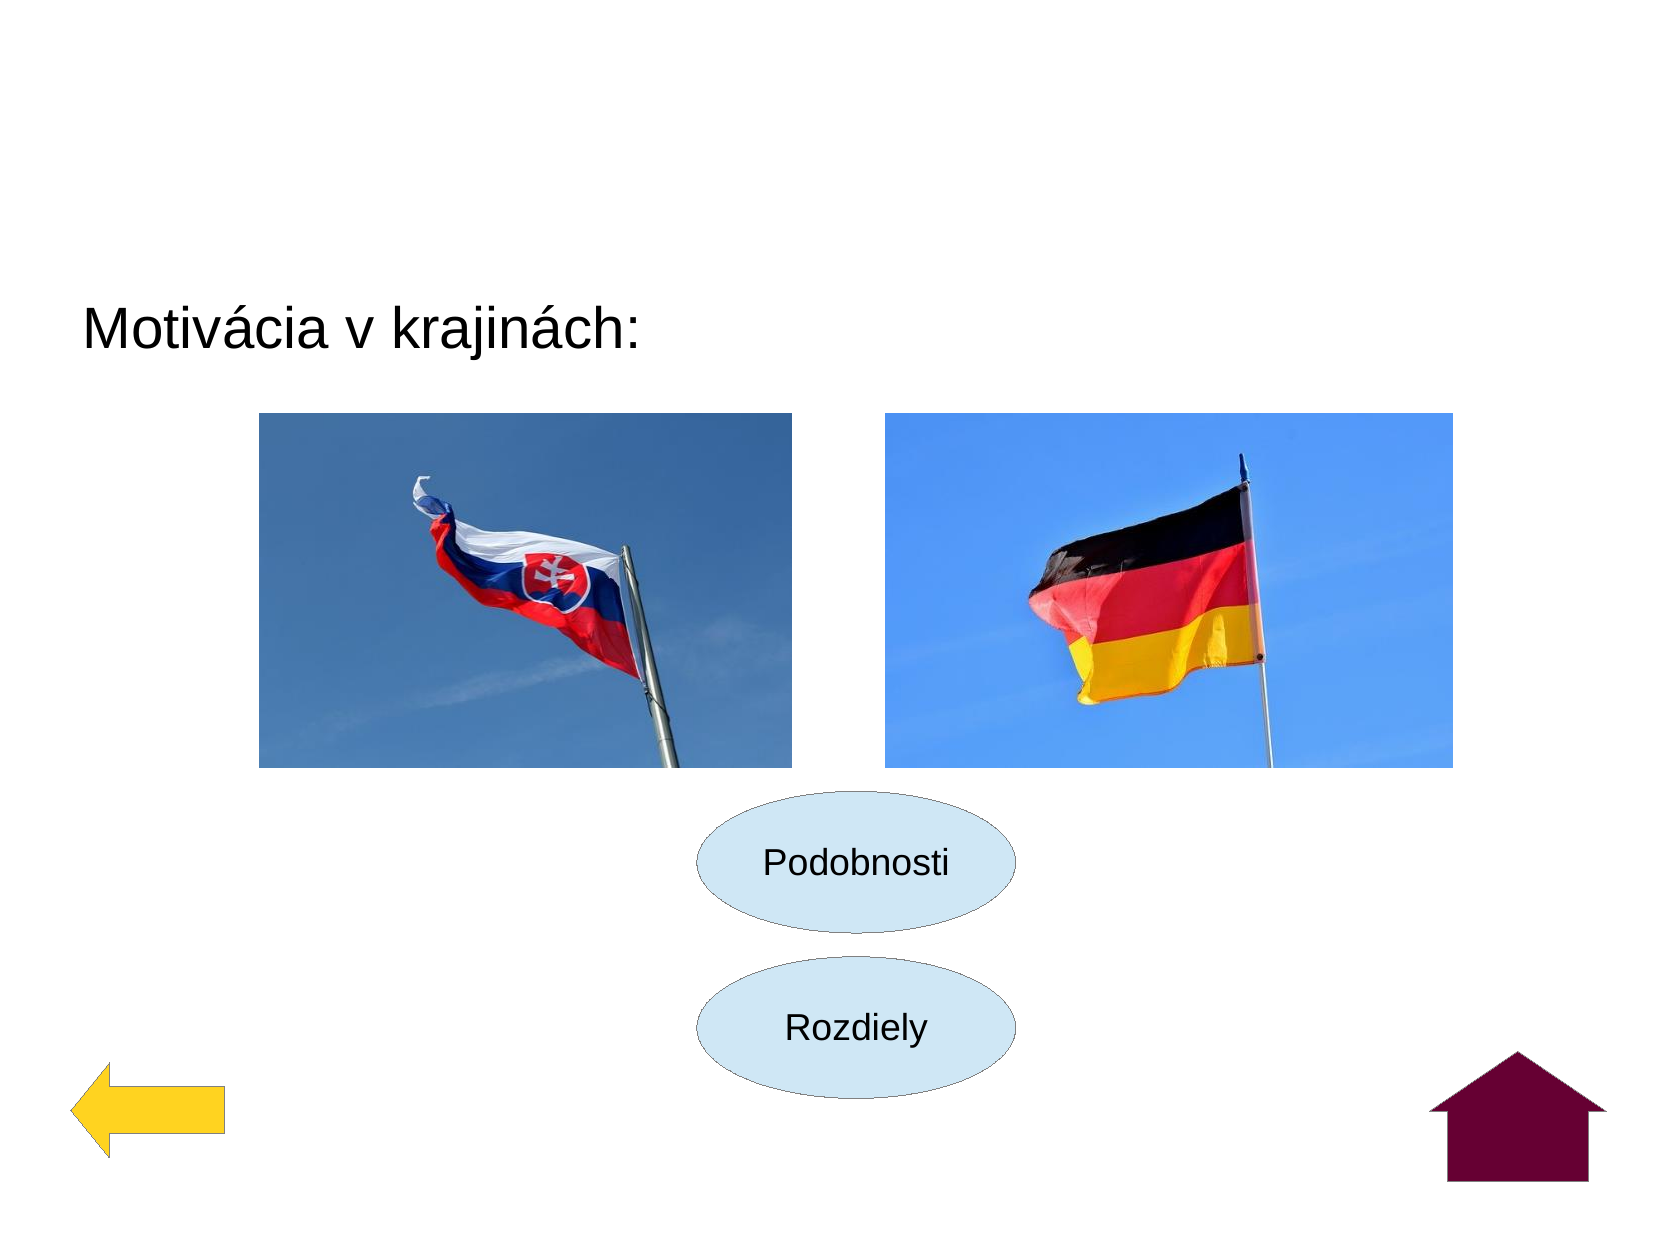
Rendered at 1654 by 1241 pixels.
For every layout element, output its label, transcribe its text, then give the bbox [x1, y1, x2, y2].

text_box [1429, 1051, 1607, 1182]
picture [885, 413, 1453, 768]
list Motivácia v krajinách: [82, 290, 1571, 361]
text_box Rozdiely [696, 956, 1016, 1099]
text_box Podobnosti [696, 791, 1016, 934]
text_box [70, 1062, 225, 1158]
picture [259, 413, 792, 768]
